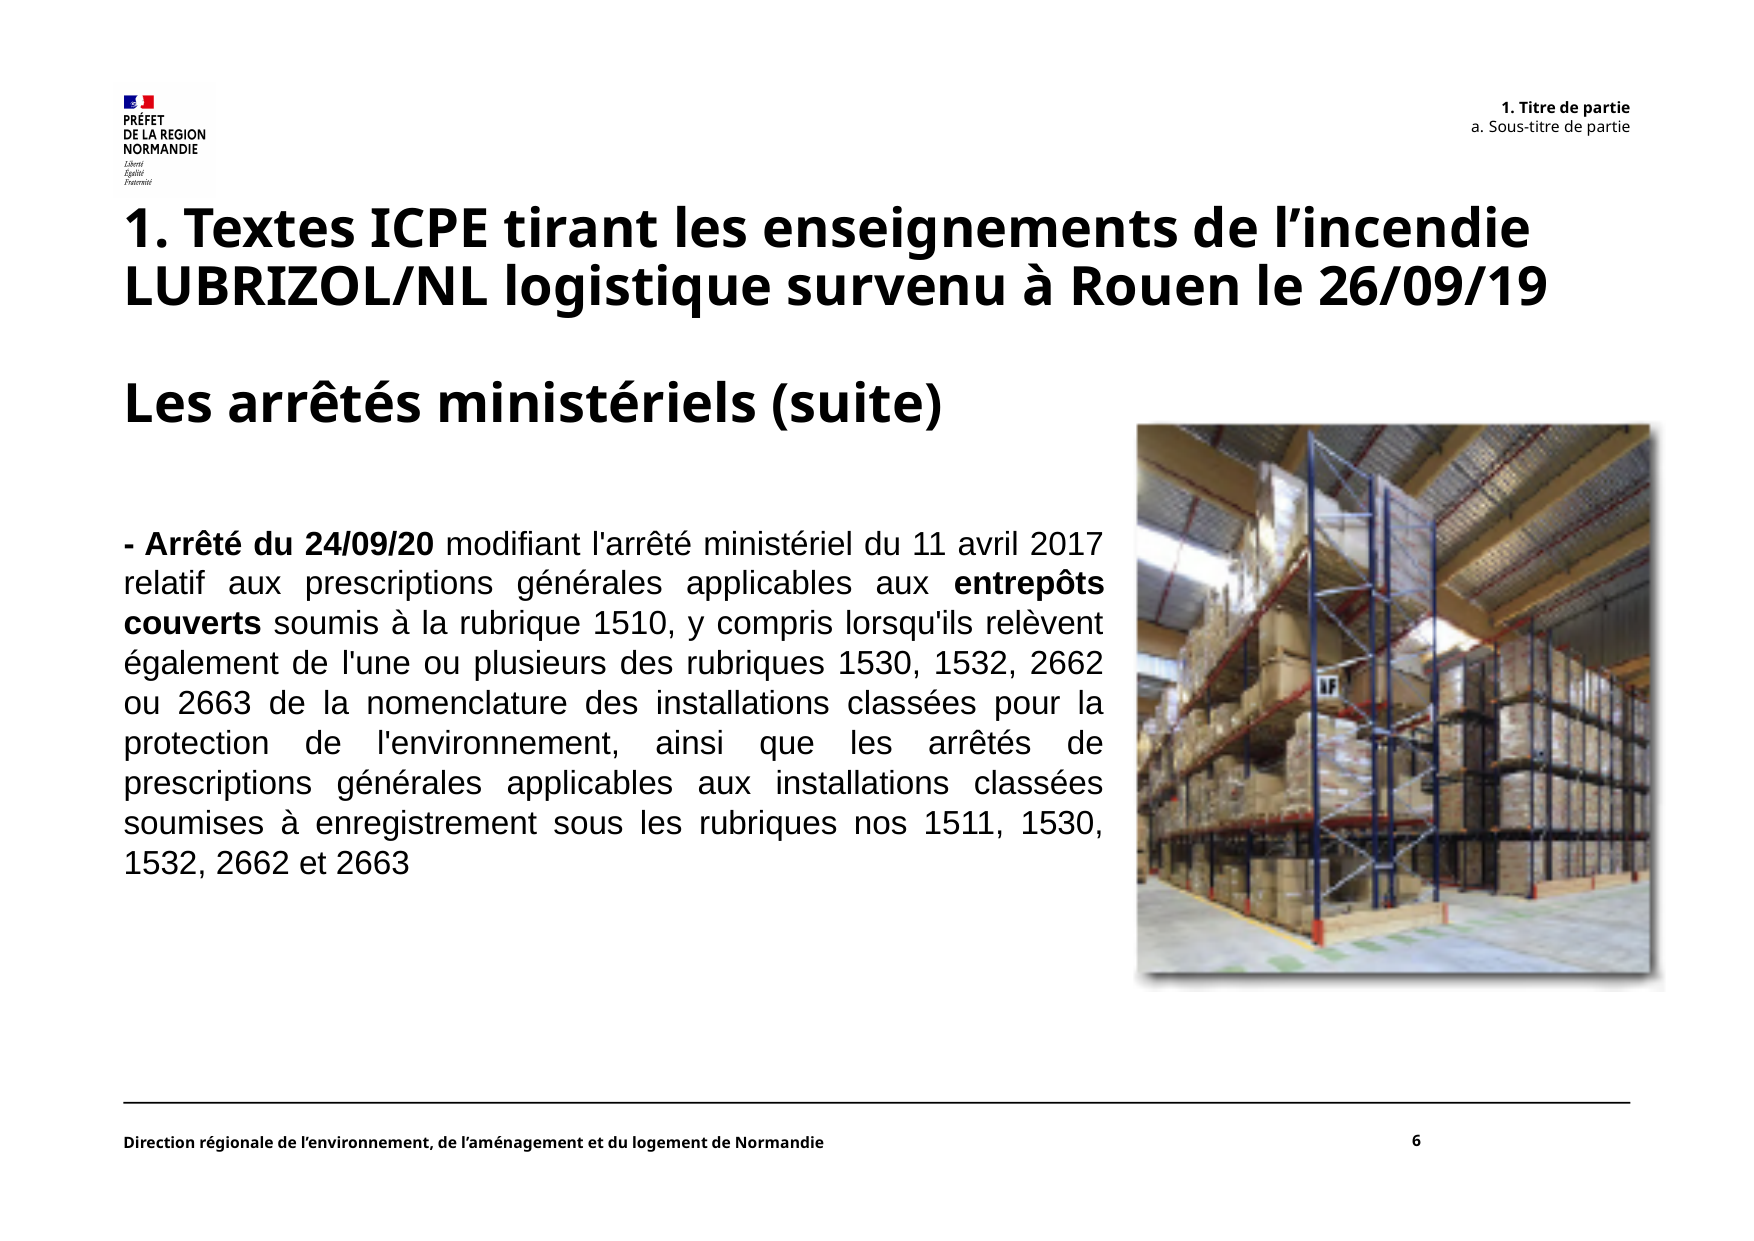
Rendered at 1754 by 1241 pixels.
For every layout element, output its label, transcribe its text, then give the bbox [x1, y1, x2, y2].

footer Direction régionale de l’environnement, de l’aménagement et du logement de Normandie [123, 1102, 1179, 1181]
slide_number 6 [1179, 1102, 1422, 1181]
title 1. Textes ICPE tirant les enseignements de l’incendie LUBRIZOL/NL logistique survenu à Rouen le 26/09/19 Les arrêtés ministériels (suite) [123, 200, 1631, 435]
picture [113, 82, 216, 198]
picture [1132, 407, 1669, 992]
list - Arrêté du 24/09/20 modifiant l'arrêté ministériel du 11 avril 2017 relatif aux prescriptions générales applicables aux entrepôts couverts soumis à la rubrique 1510, y compris lorsqu'ils relèvent également de l'une ou plusieurs des rubriques 1530, 1532, 2662 ou 2663 de la nomenclature des installations classées pour la protection de l'environnement, ainsi que les arrêtés de prescriptions générales applicables aux installations classées soumises à enregistrement sous les rubriques nos 1511, 1530, 1532, 2662 et 2663 [123, 521, 1106, 1000]
list Titre de partie Sous-titre de partie [651, 98, 1631, 177]
